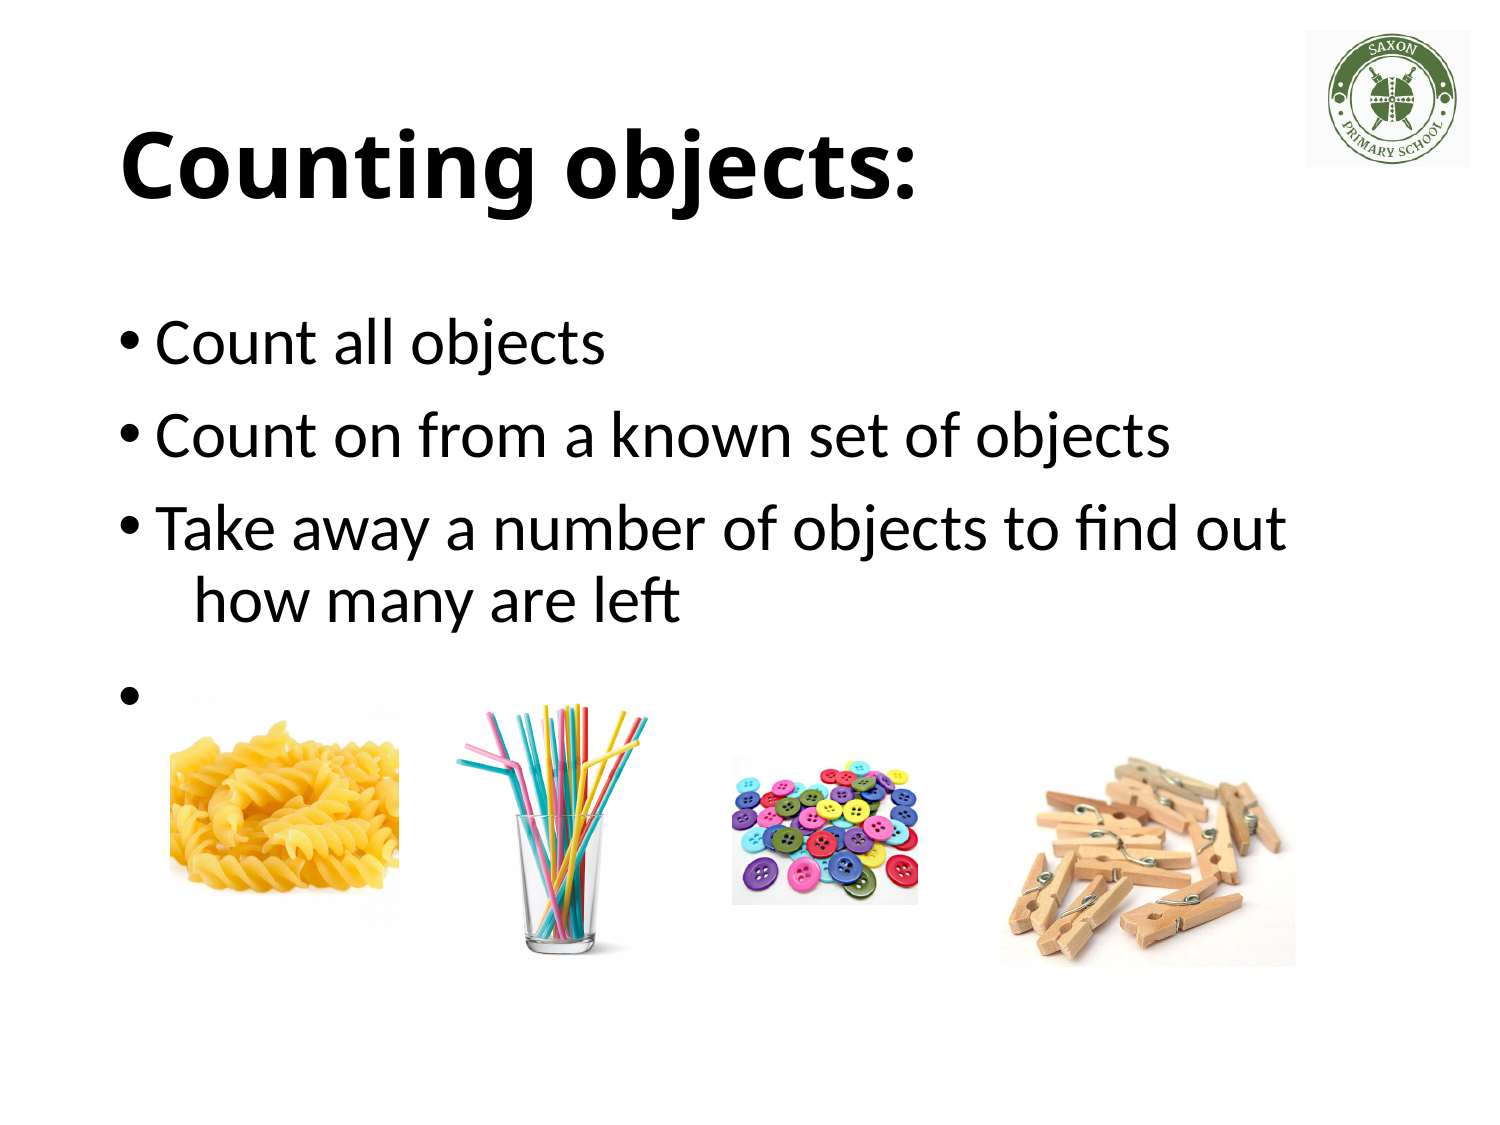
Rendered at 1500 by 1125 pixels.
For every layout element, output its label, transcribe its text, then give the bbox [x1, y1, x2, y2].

title Counting objects: [103, 59, 1397, 278]
picture [732, 757, 918, 905]
picture [170, 697, 399, 926]
picture [1305, 30, 1471, 167]
list Count all objects Count on from a known set of objects Take away a number of objects to find out how many are left [103, 299, 1397, 1014]
picture [453, 686, 652, 967]
picture [1000, 746, 1296, 967]
